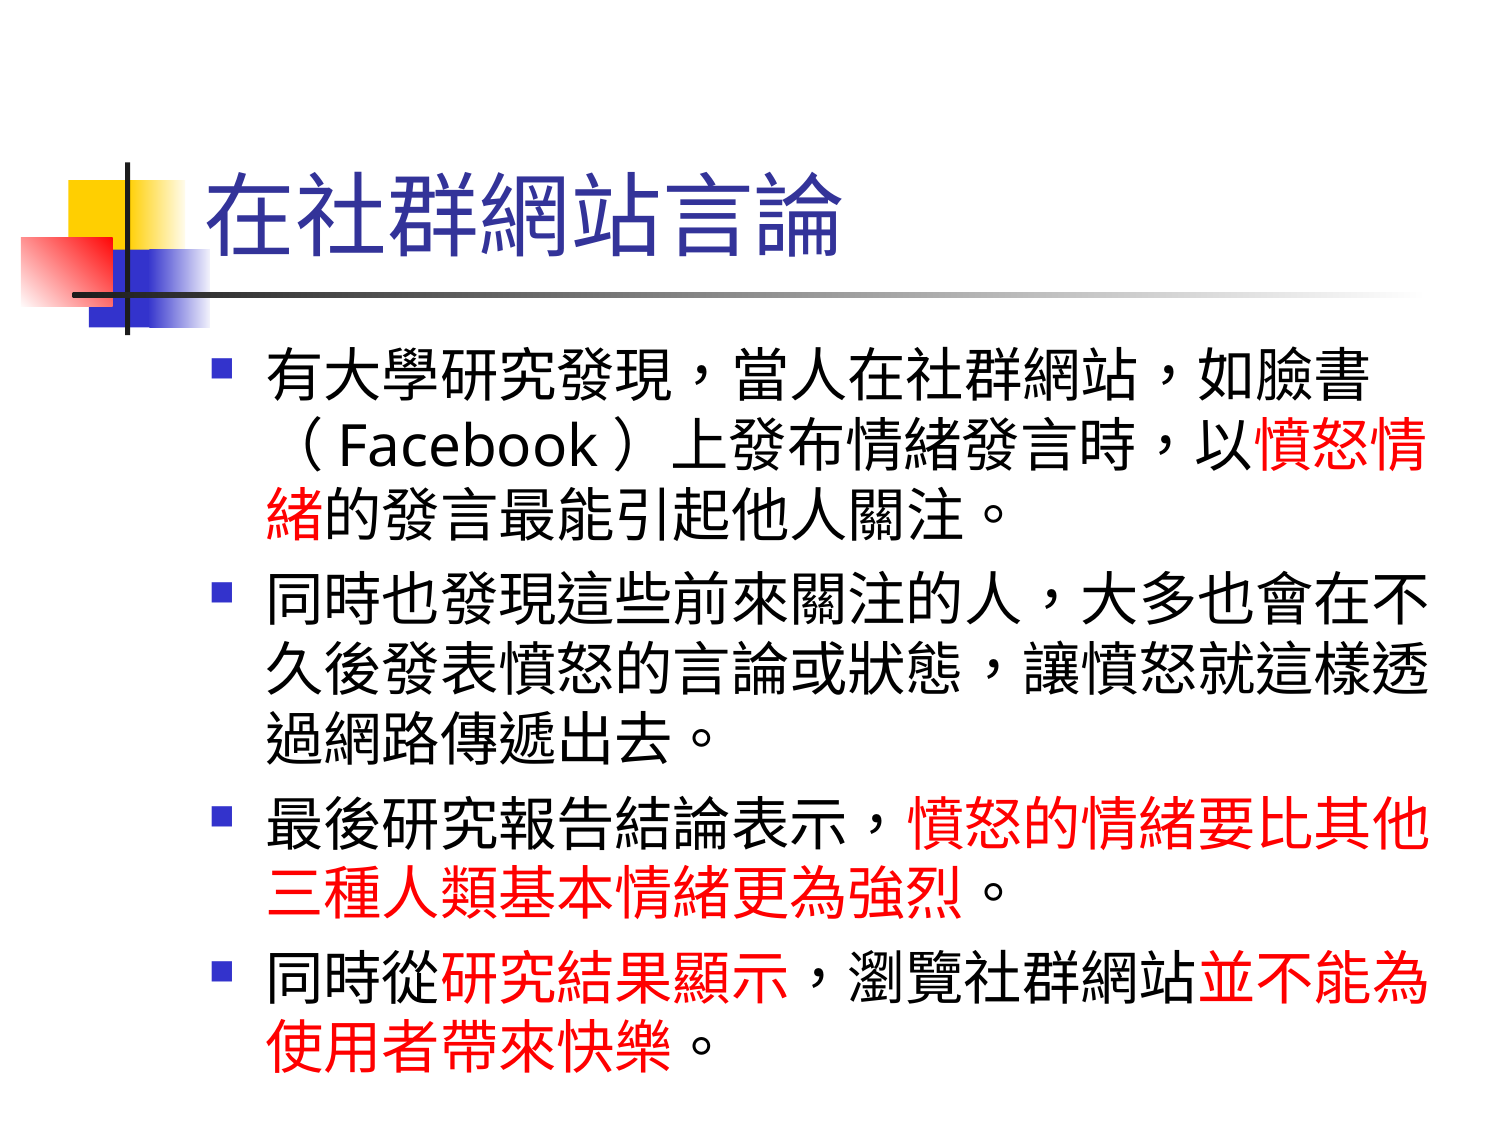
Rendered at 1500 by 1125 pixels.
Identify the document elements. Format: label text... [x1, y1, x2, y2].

list 有大學研究發現，當人在社群網站，如臉書（Facebook）上發布情緒發言時，以憤怒情緒的發言最能引起他人關注。 同時也發現這些前來關注的人，大多也會在不久後發表憤怒的言論或狀態，讓憤怒就這樣透過網路傳遞出去。 最後研究報告結論表示，憤怒的情緒要比其他三種人類基本情緒更為強烈。 同時從研究結果顯示，瀏覽社群網站並不能為使用者帶來快樂。 [193, 330, 1469, 1125]
title 在社群網站言論 [188, 35, 1468, 276]
